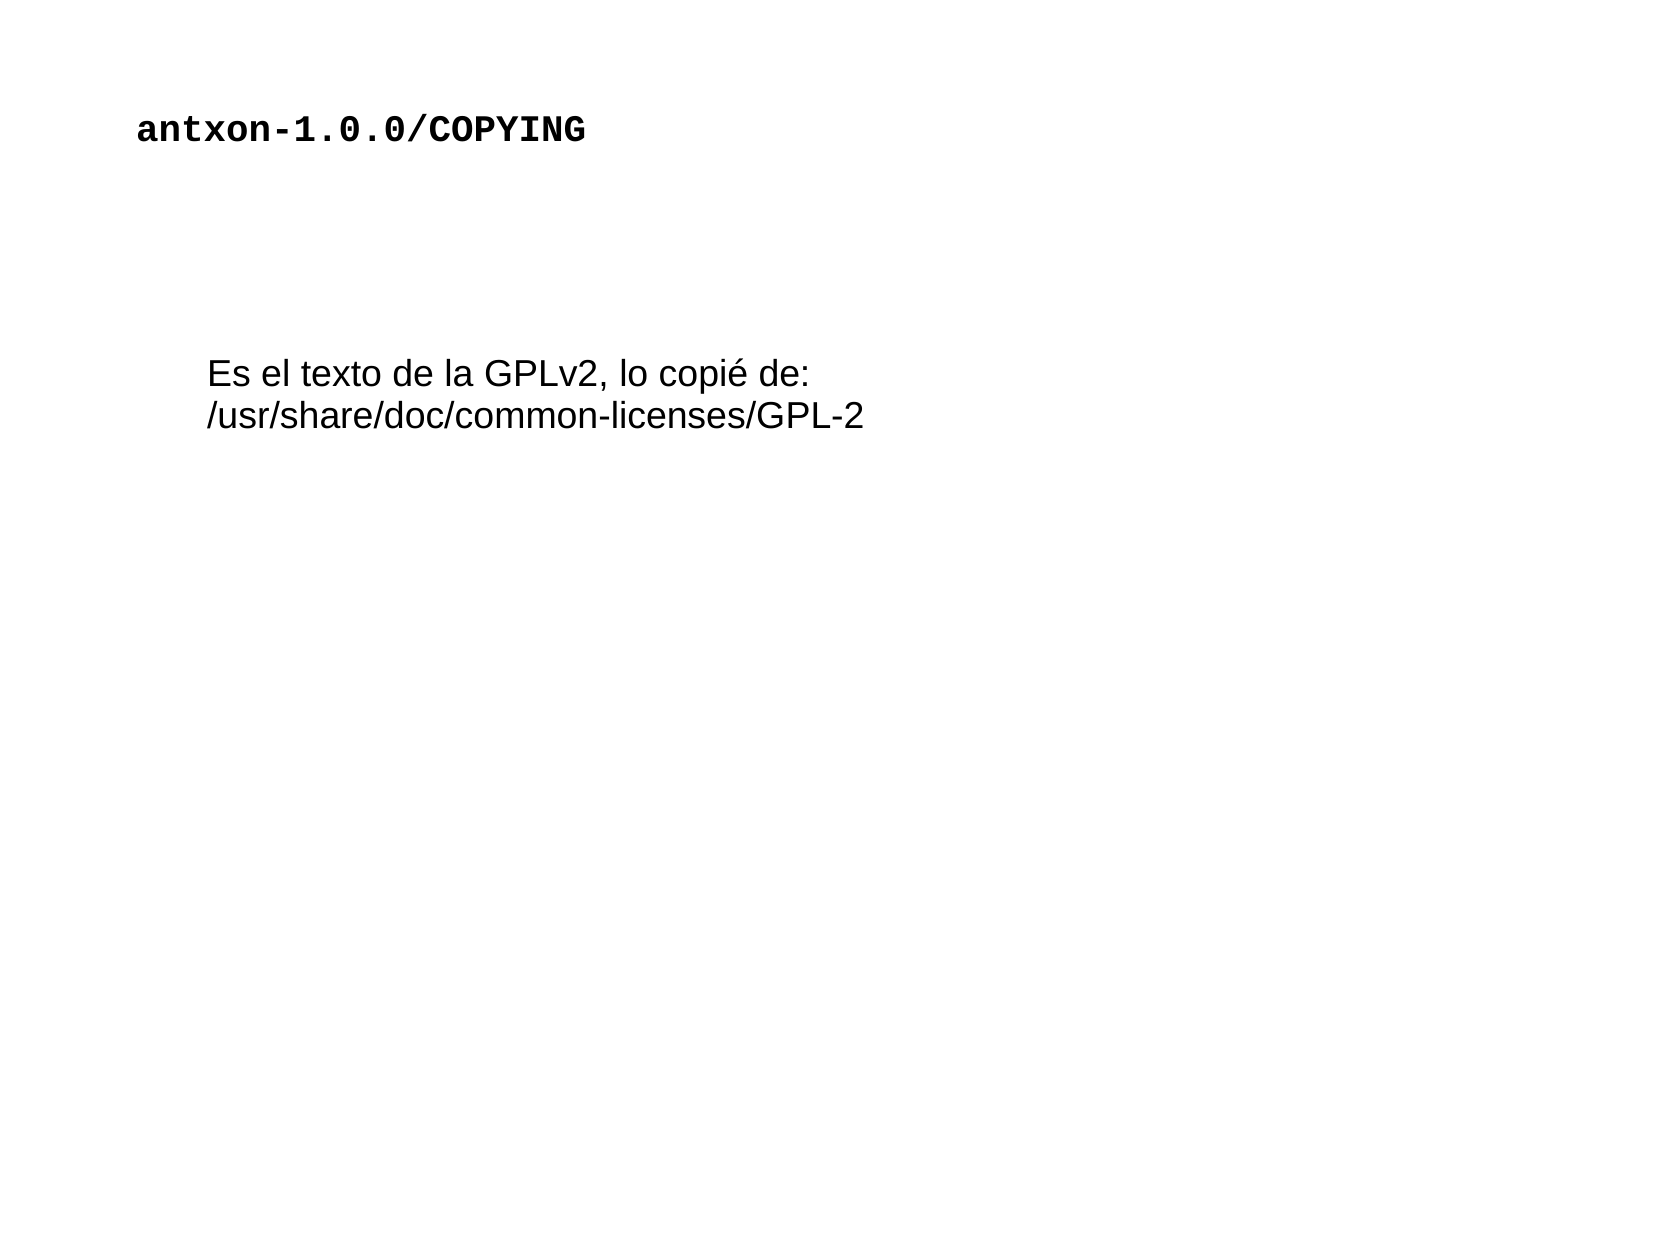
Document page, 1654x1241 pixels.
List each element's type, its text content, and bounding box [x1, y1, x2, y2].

list Es el texto de la GPLv2, lo copié de: /usr/share/doc/common-licenses/GPL-2 [121, 344, 1534, 1127]
title antxon-1.0.0/COPYING [121, 102, 1534, 311]
